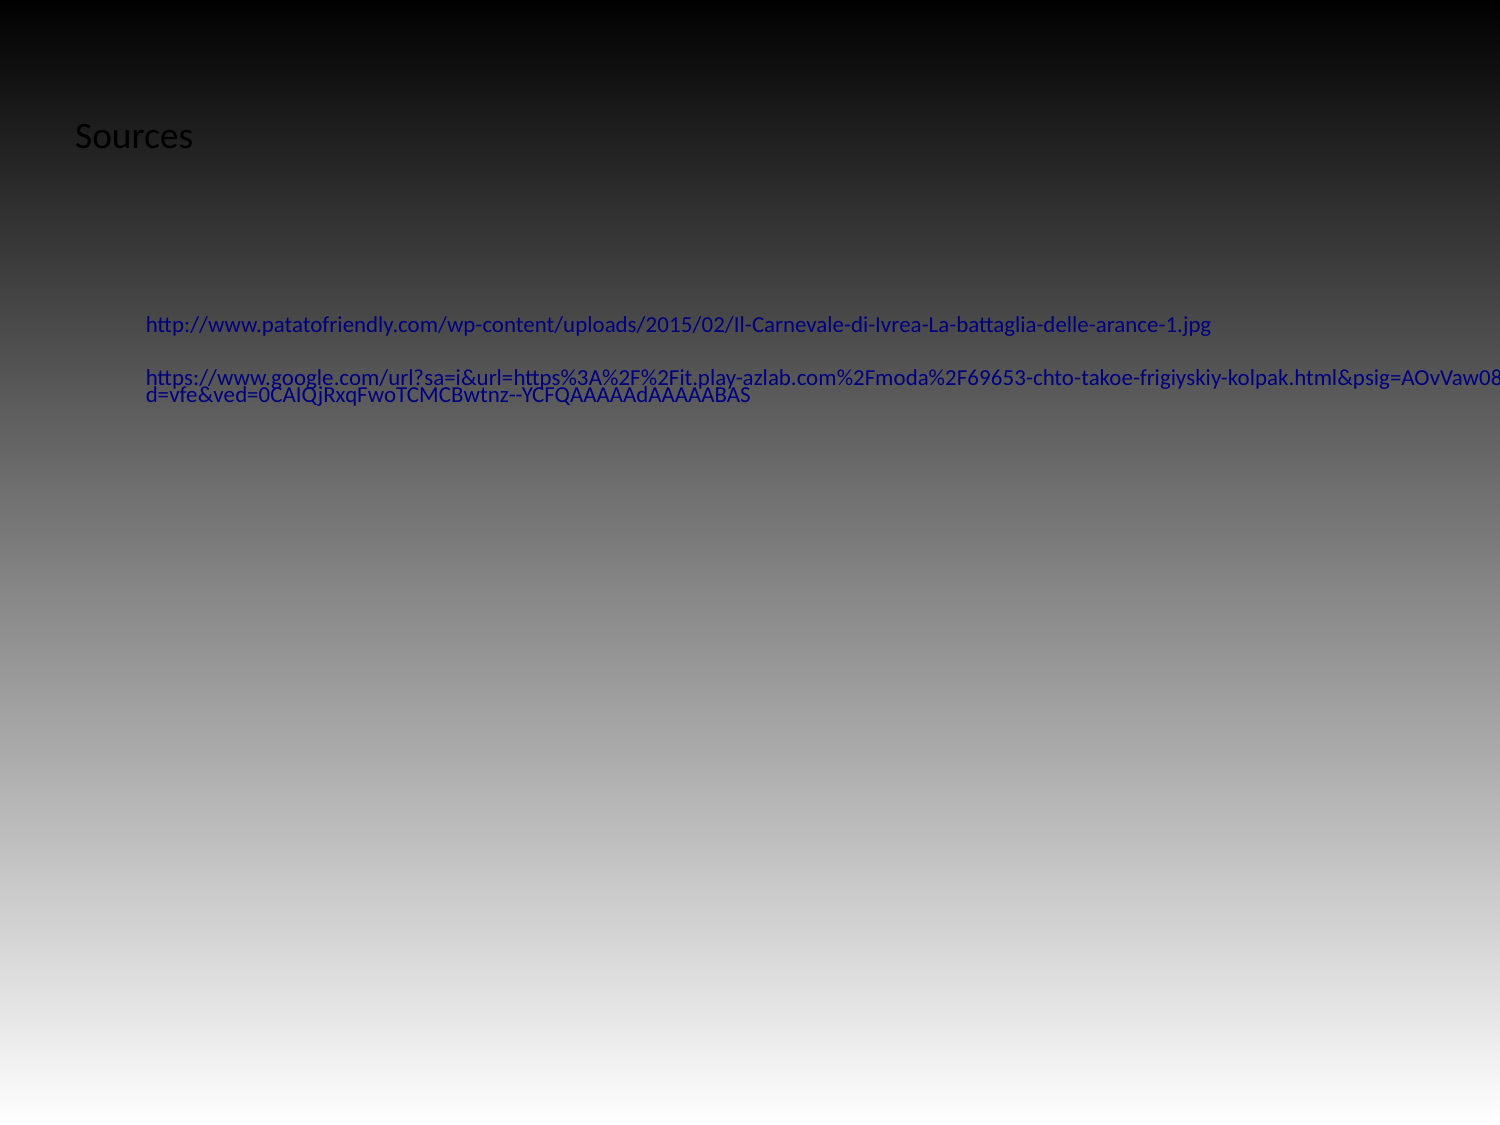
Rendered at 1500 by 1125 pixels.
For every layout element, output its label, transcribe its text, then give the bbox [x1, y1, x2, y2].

title Sources [75, 44, 1425, 233]
list http://www.patatofriendly.com/wp-content/uploads/2015/02/Il-Carnevale-di-Ivrea-La-battaglia-delle-arance-1.jpg https://www.google.com/url?sa=i&url=https%3A%2F%2Fit.play-azlab.com%2Fmoda%2F69653-chto-takoe-frigiyskiy-kolpak.html&psig=AOvVaw08KeD56A2UaFea3sGEgCp3&ust=1578844353453000&source=images&cd=vfe&ved=0CAIQjRxqFwoTCMCBwtnz--YCFQAAAAAdAAAAABAS [75, 263, 1500, 1006]
